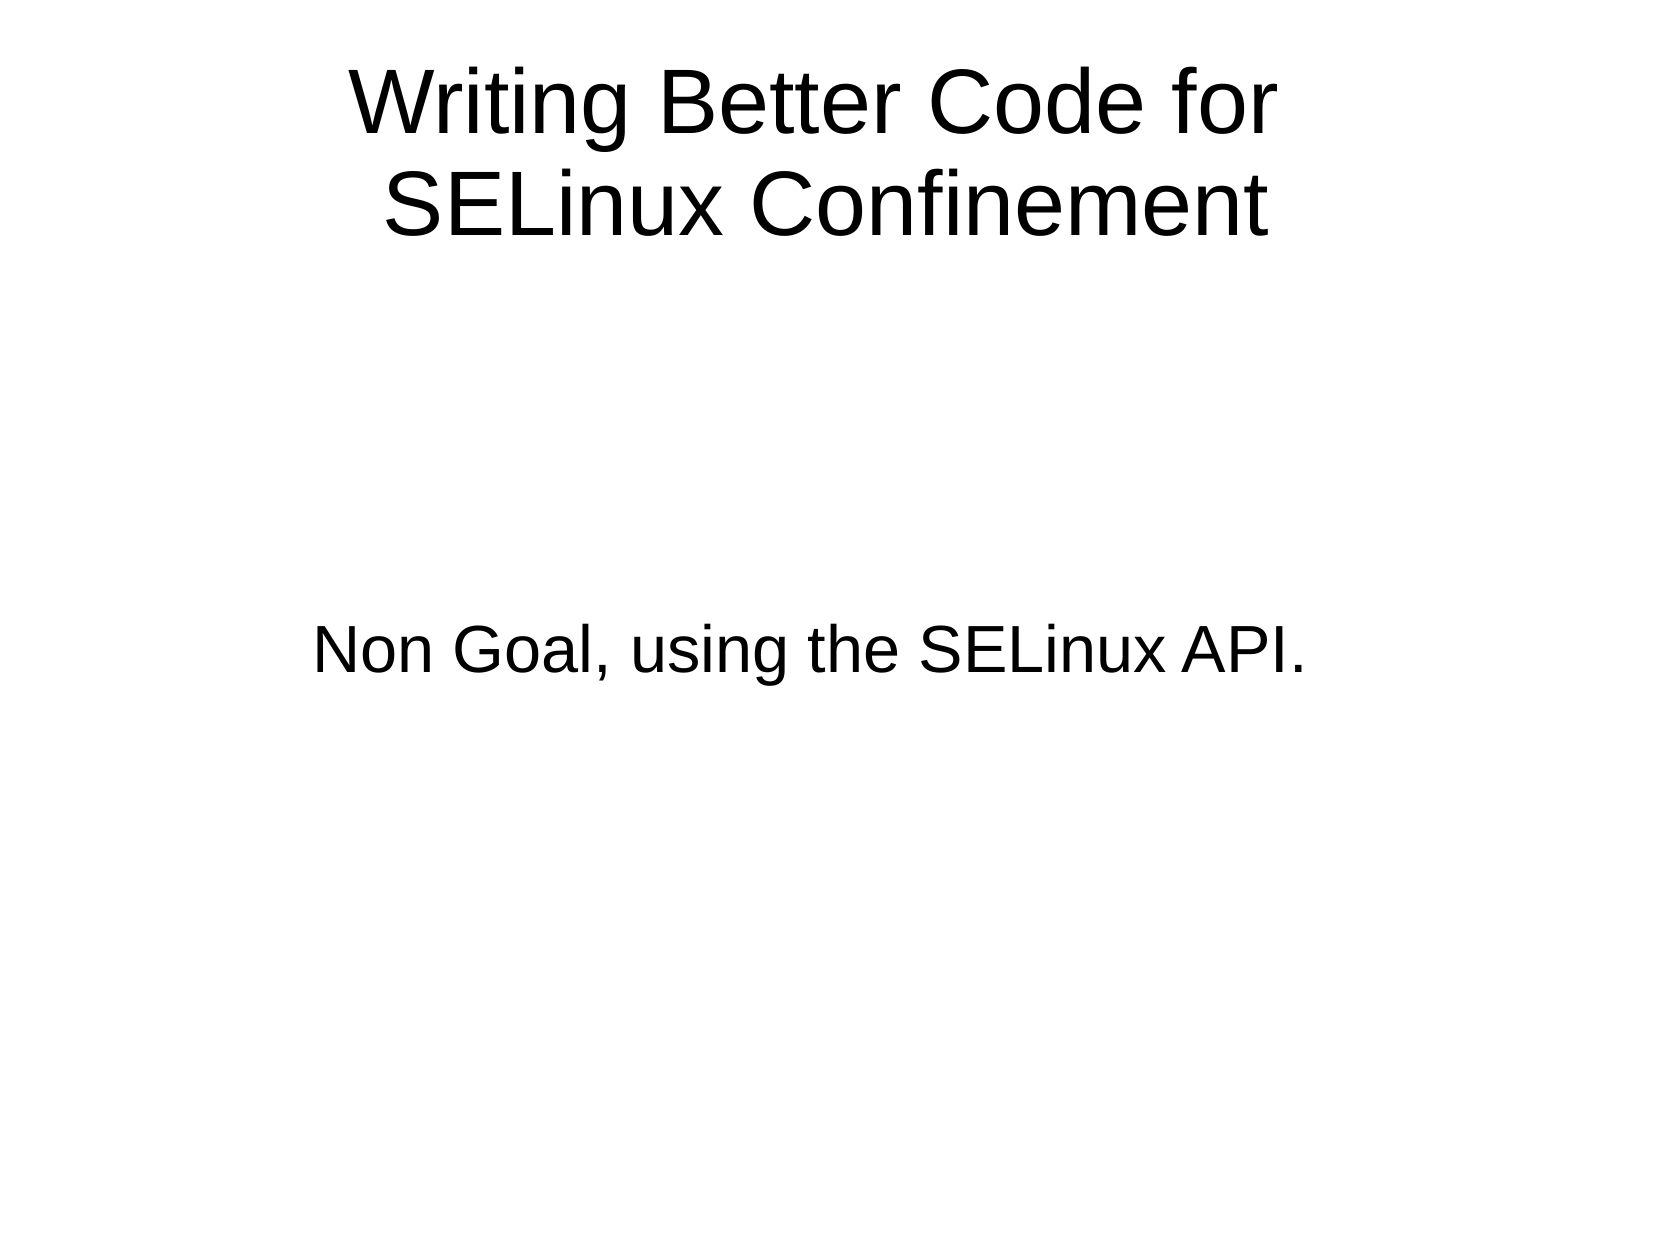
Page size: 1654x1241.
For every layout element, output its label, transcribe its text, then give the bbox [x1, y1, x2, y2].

subtitle Non Goal, using the SELinux API. [82, 290, 1538, 1010]
title Writing Better Code for SELinux Confinement [82, 49, 1571, 257]
